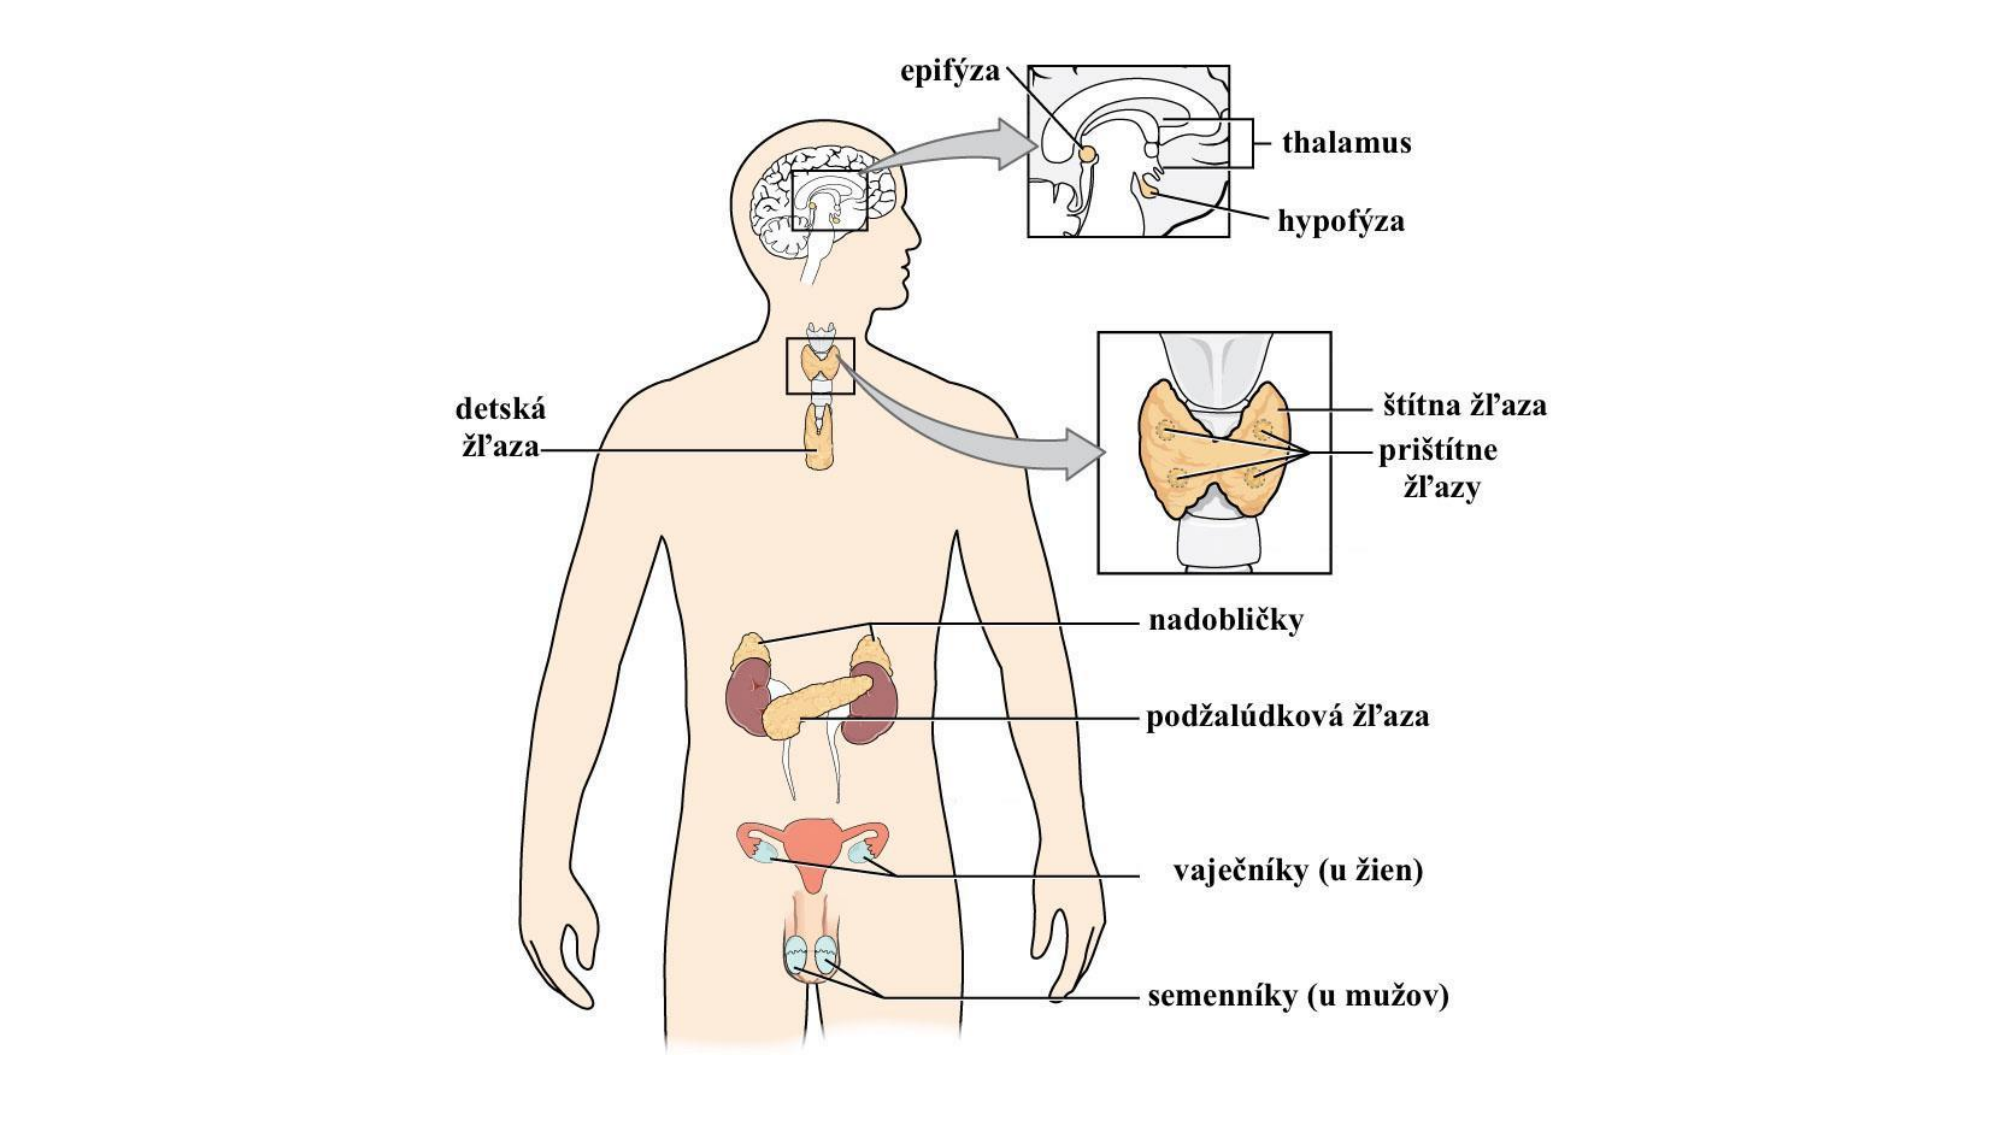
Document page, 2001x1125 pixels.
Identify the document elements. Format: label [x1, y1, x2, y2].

picture [452, 54, 1570, 1055]
